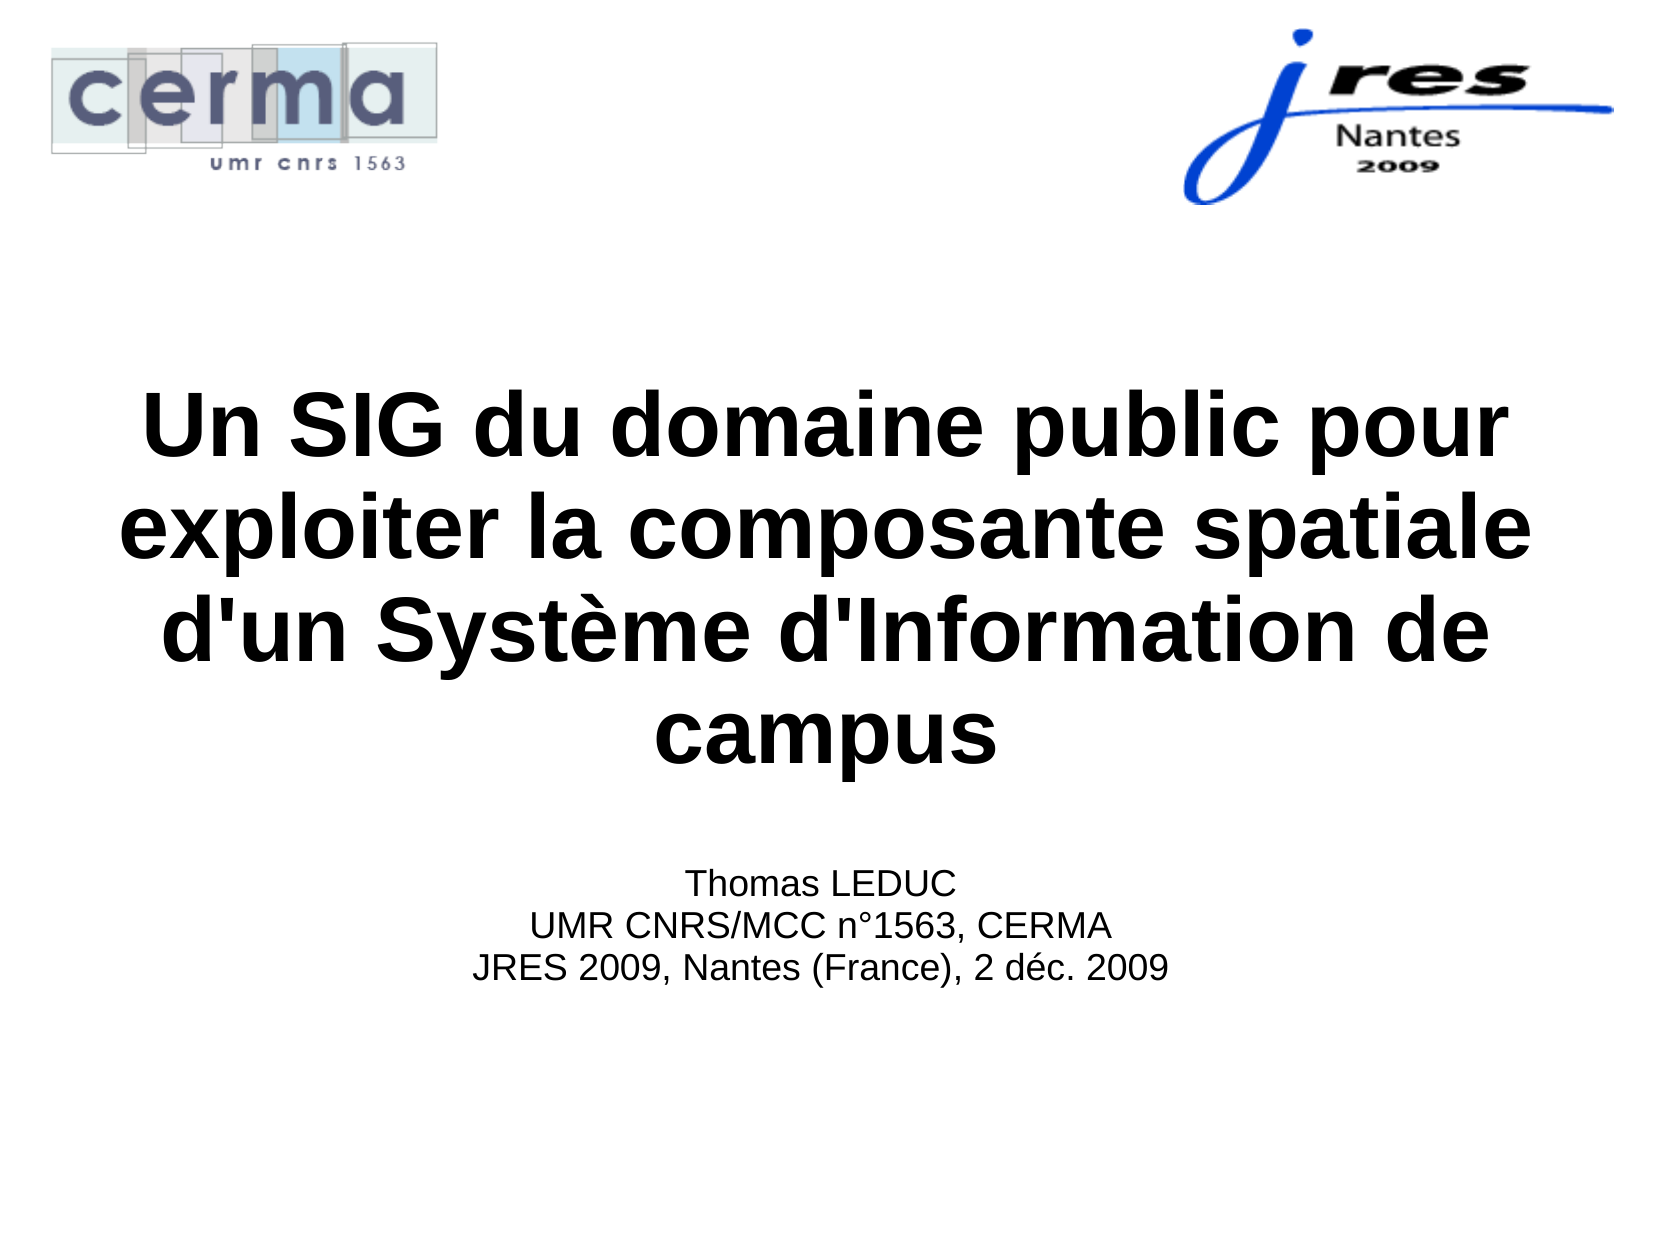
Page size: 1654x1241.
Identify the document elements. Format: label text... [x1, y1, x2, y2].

picture [1183, 28, 1614, 205]
picture [23, 23, 454, 192]
title Un SIG du domaine public pour exploiter la composante spatiale d'un Système d'Information de campus [82, 373, 1571, 784]
subtitle Thomas LEDUC UMR CNRS/MCC n°1563, CERMA JRES 2009, Nantes (France), 2 déc. 2009 [76, 738, 1565, 1155]
